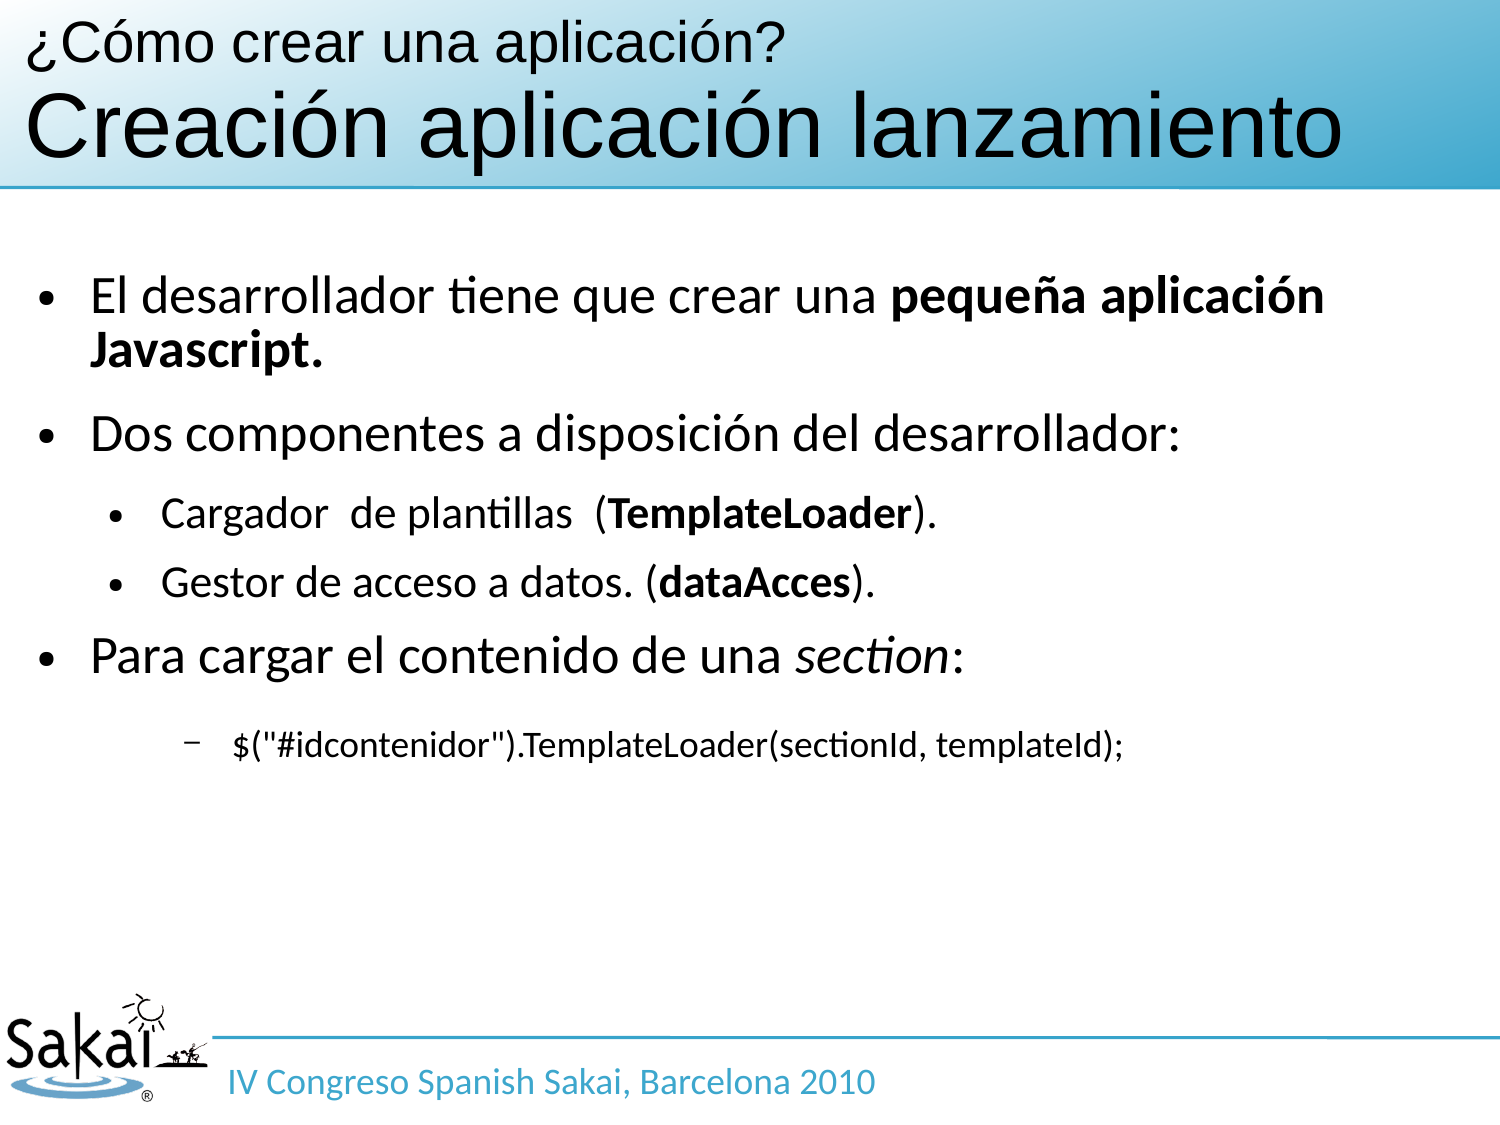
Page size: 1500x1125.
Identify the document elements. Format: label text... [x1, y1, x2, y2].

title ¿Cómo crear una aplicación? Creación aplicación lanzamiento [24, 9, 1475, 178]
picture [0, 955, 213, 1125]
list El desarrollador tiene que crear una pequeña aplicación Javascript. Dos componentes a disposición del desarrollador: Cargador de plantillas (TemplateLoader). Gestor de acceso a datos. (dataAcces). Para cargar el contenido de una section: $("#idcontenidor").TemplateLoader(sectionId, templateId); [19, 188, 1469, 1002]
